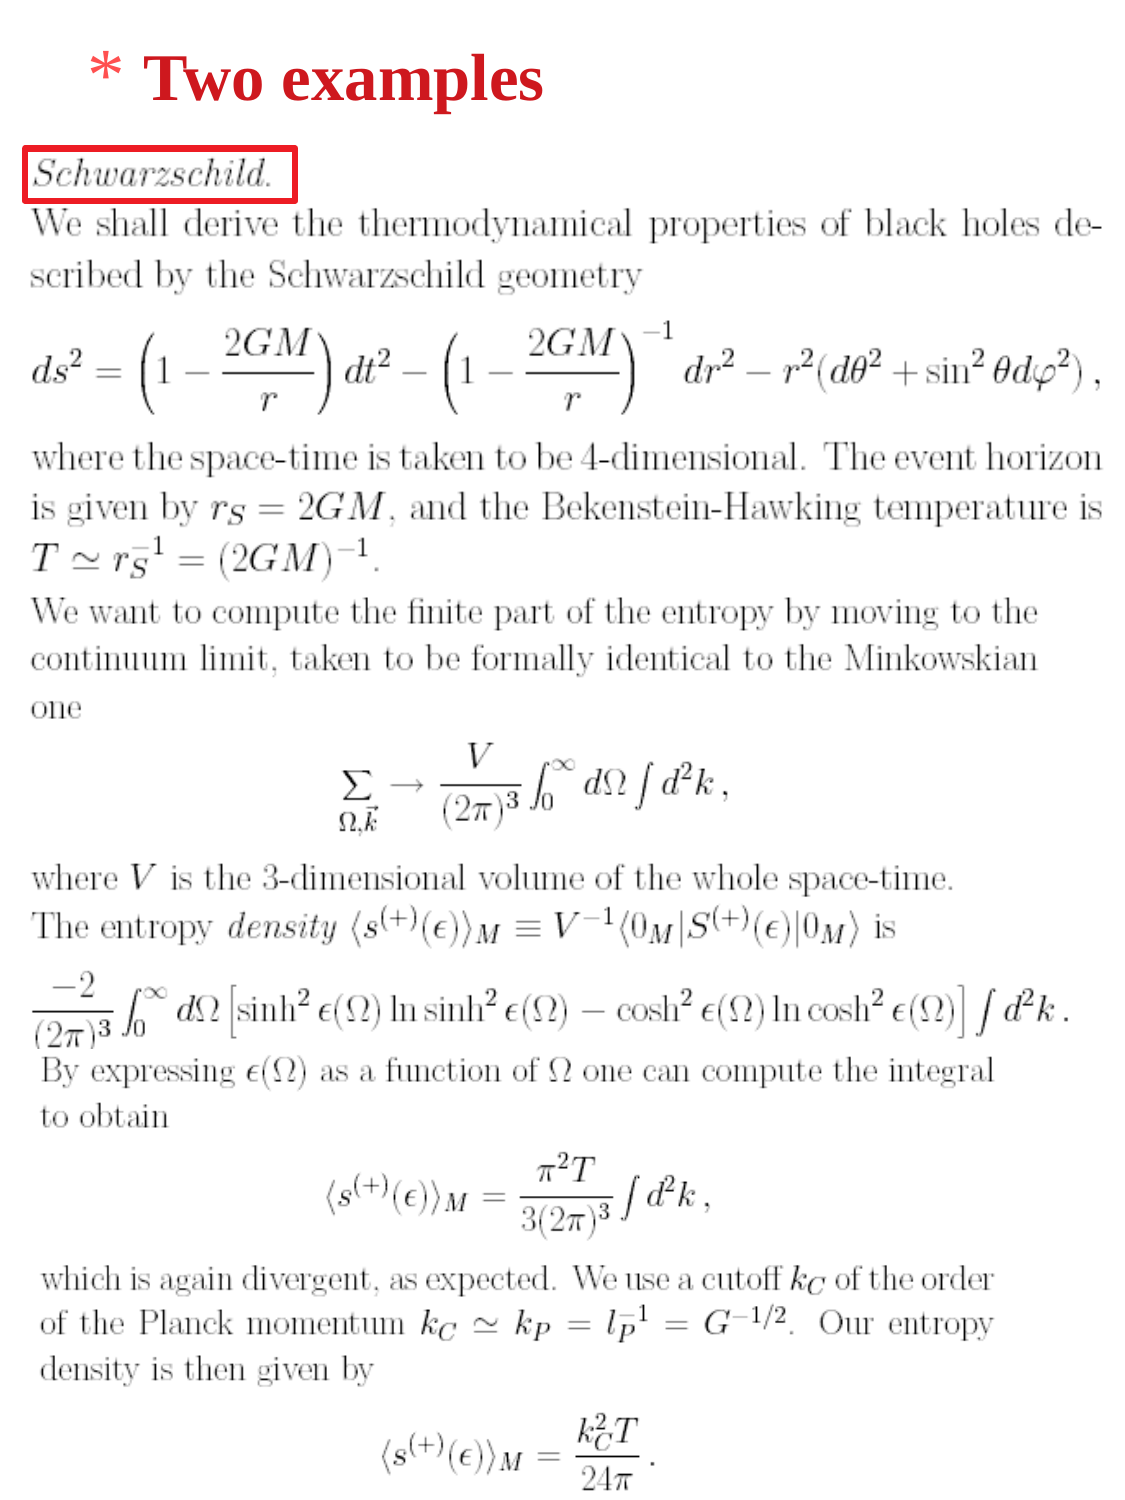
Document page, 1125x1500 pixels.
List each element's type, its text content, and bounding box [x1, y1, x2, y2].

picture [24, 148, 1111, 588]
picture [28, 152, 292, 198]
title * Two examples [37, 11, 866, 130]
picture [24, 591, 1075, 1497]
